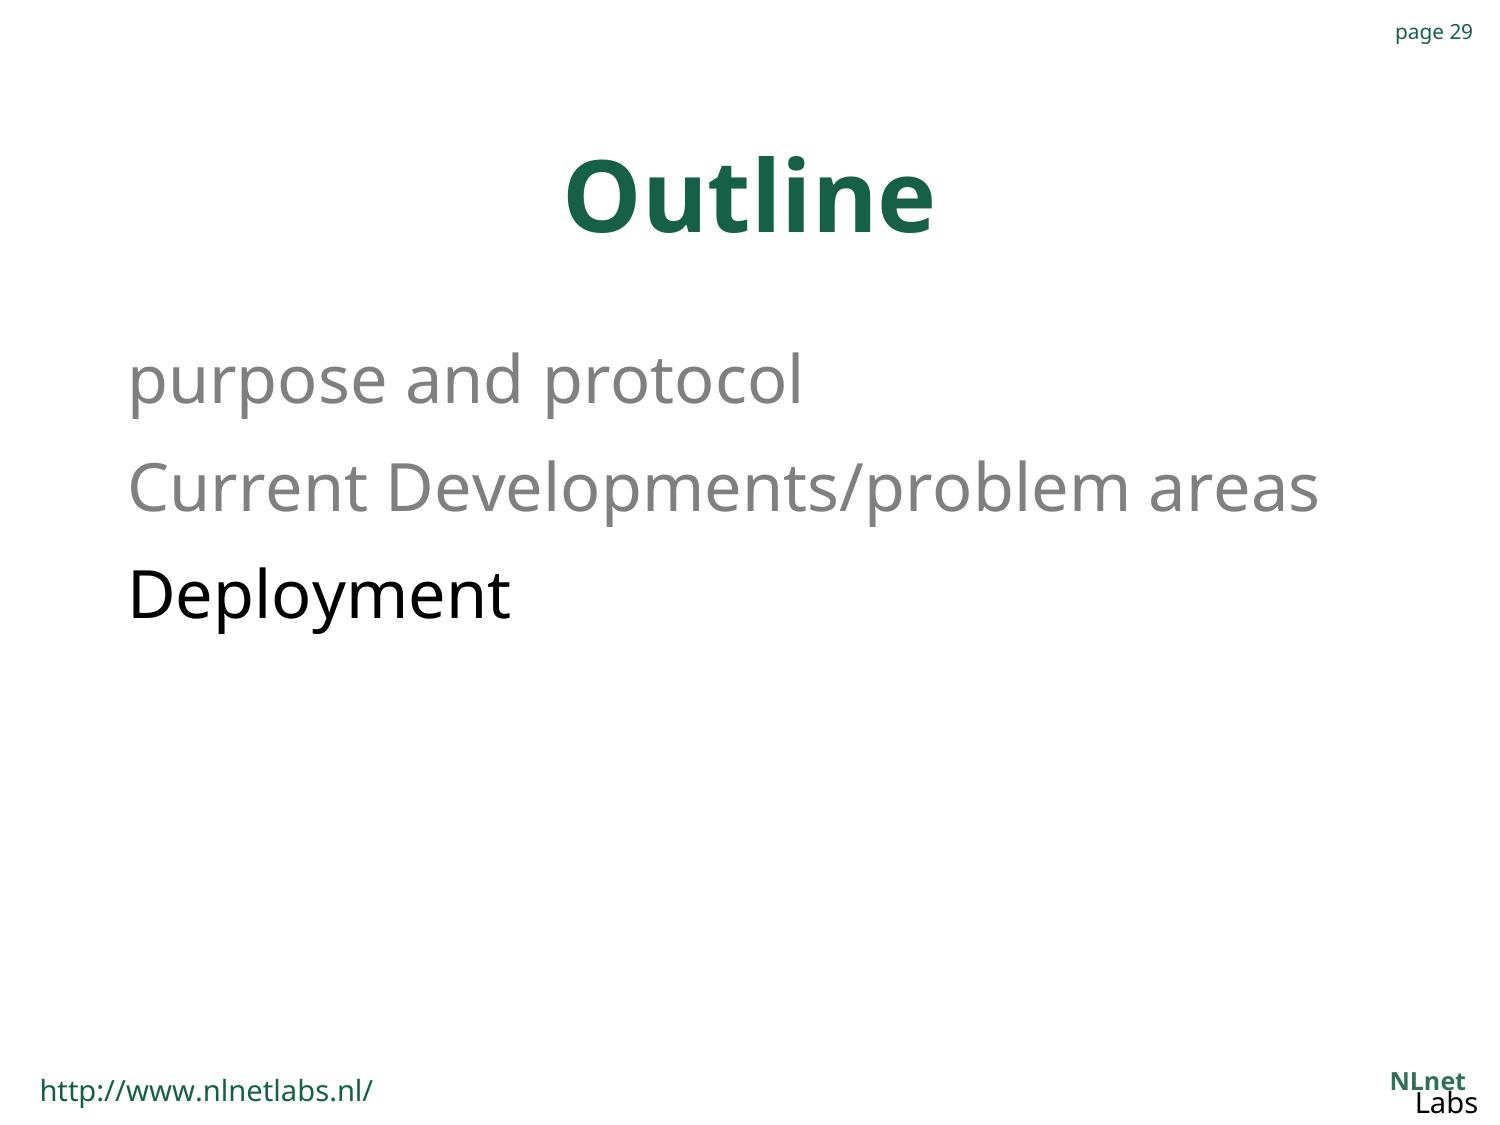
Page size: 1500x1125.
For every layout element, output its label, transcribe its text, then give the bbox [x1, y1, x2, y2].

title Outline [112, 99, 1388, 288]
list purpose and protocol Current Developments/problem areas Deployment [112, 324, 1388, 1001]
